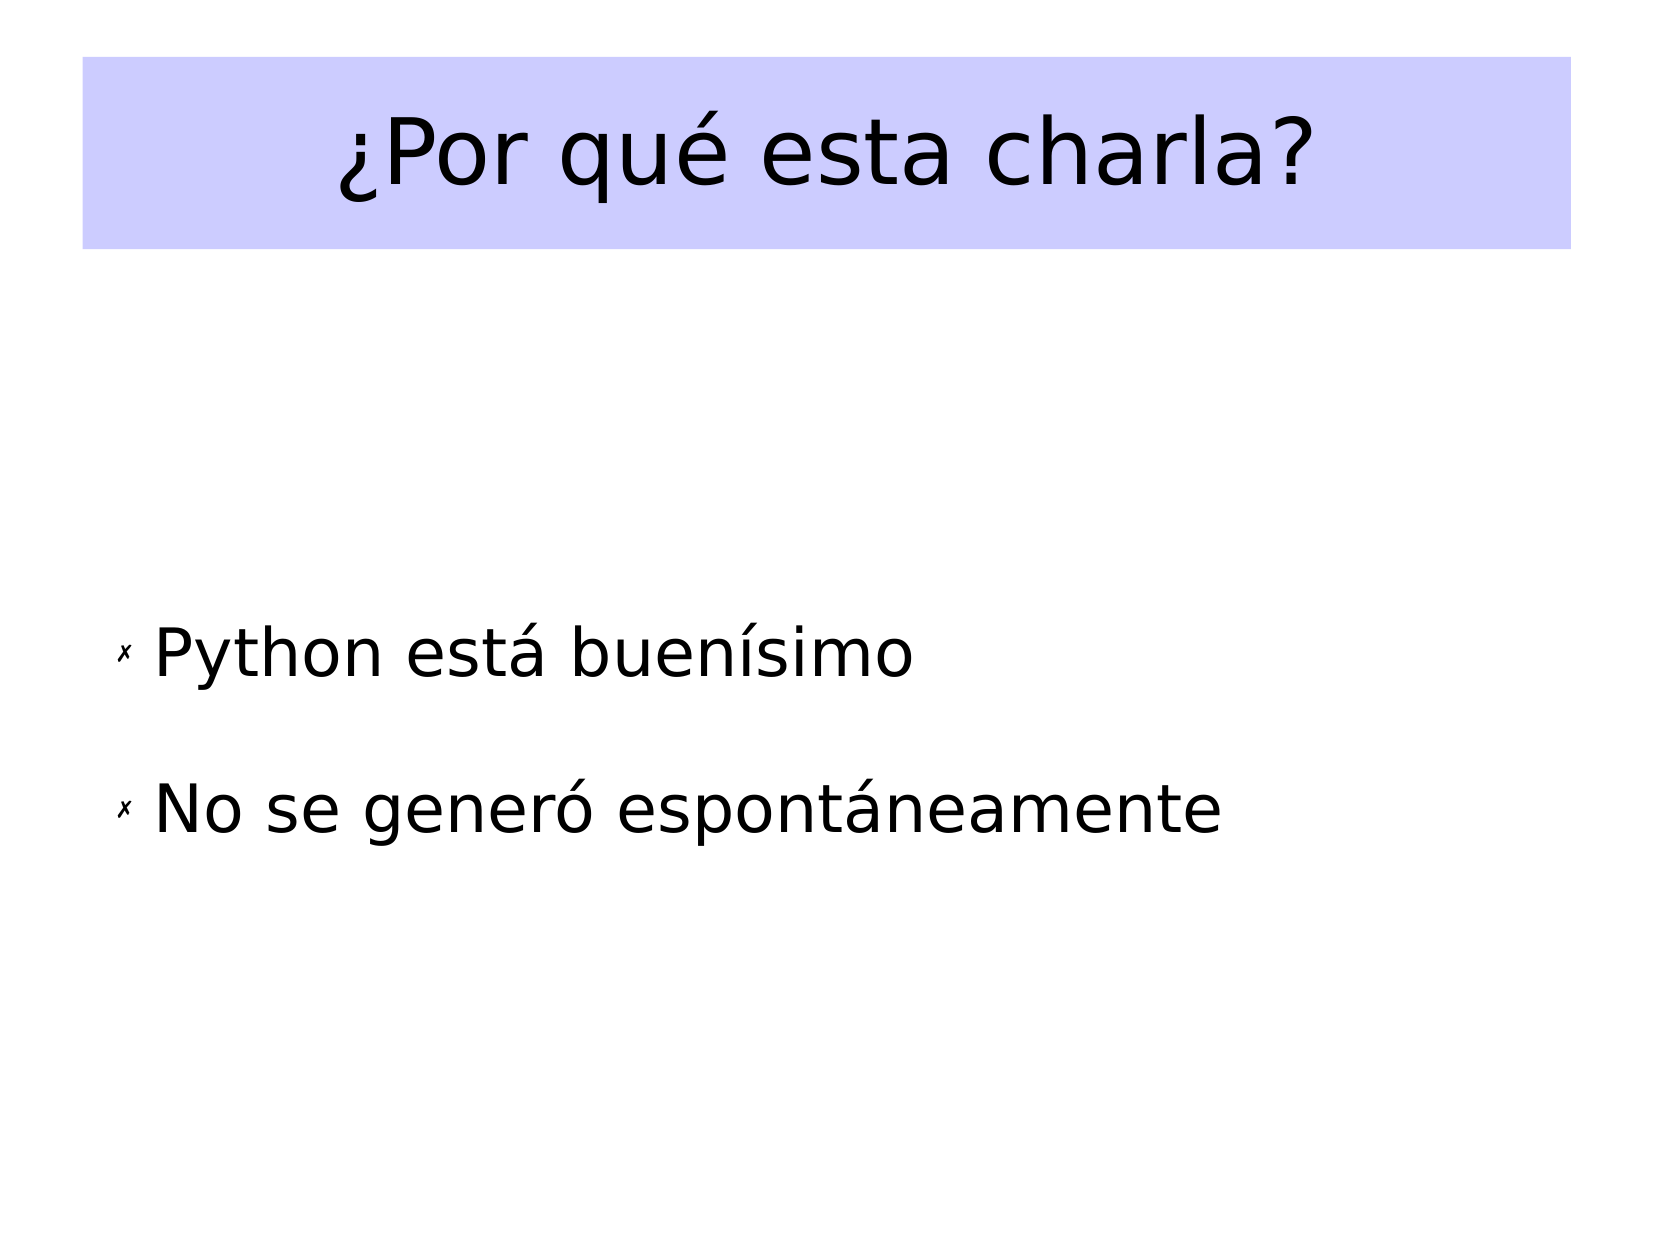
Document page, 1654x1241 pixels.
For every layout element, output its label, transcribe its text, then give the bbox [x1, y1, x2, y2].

subtitle Python está buenísimo No se generó espontáneamente [82, 354, 1571, 1109]
title ¿Por qué esta charla? [82, 56, 1571, 250]
